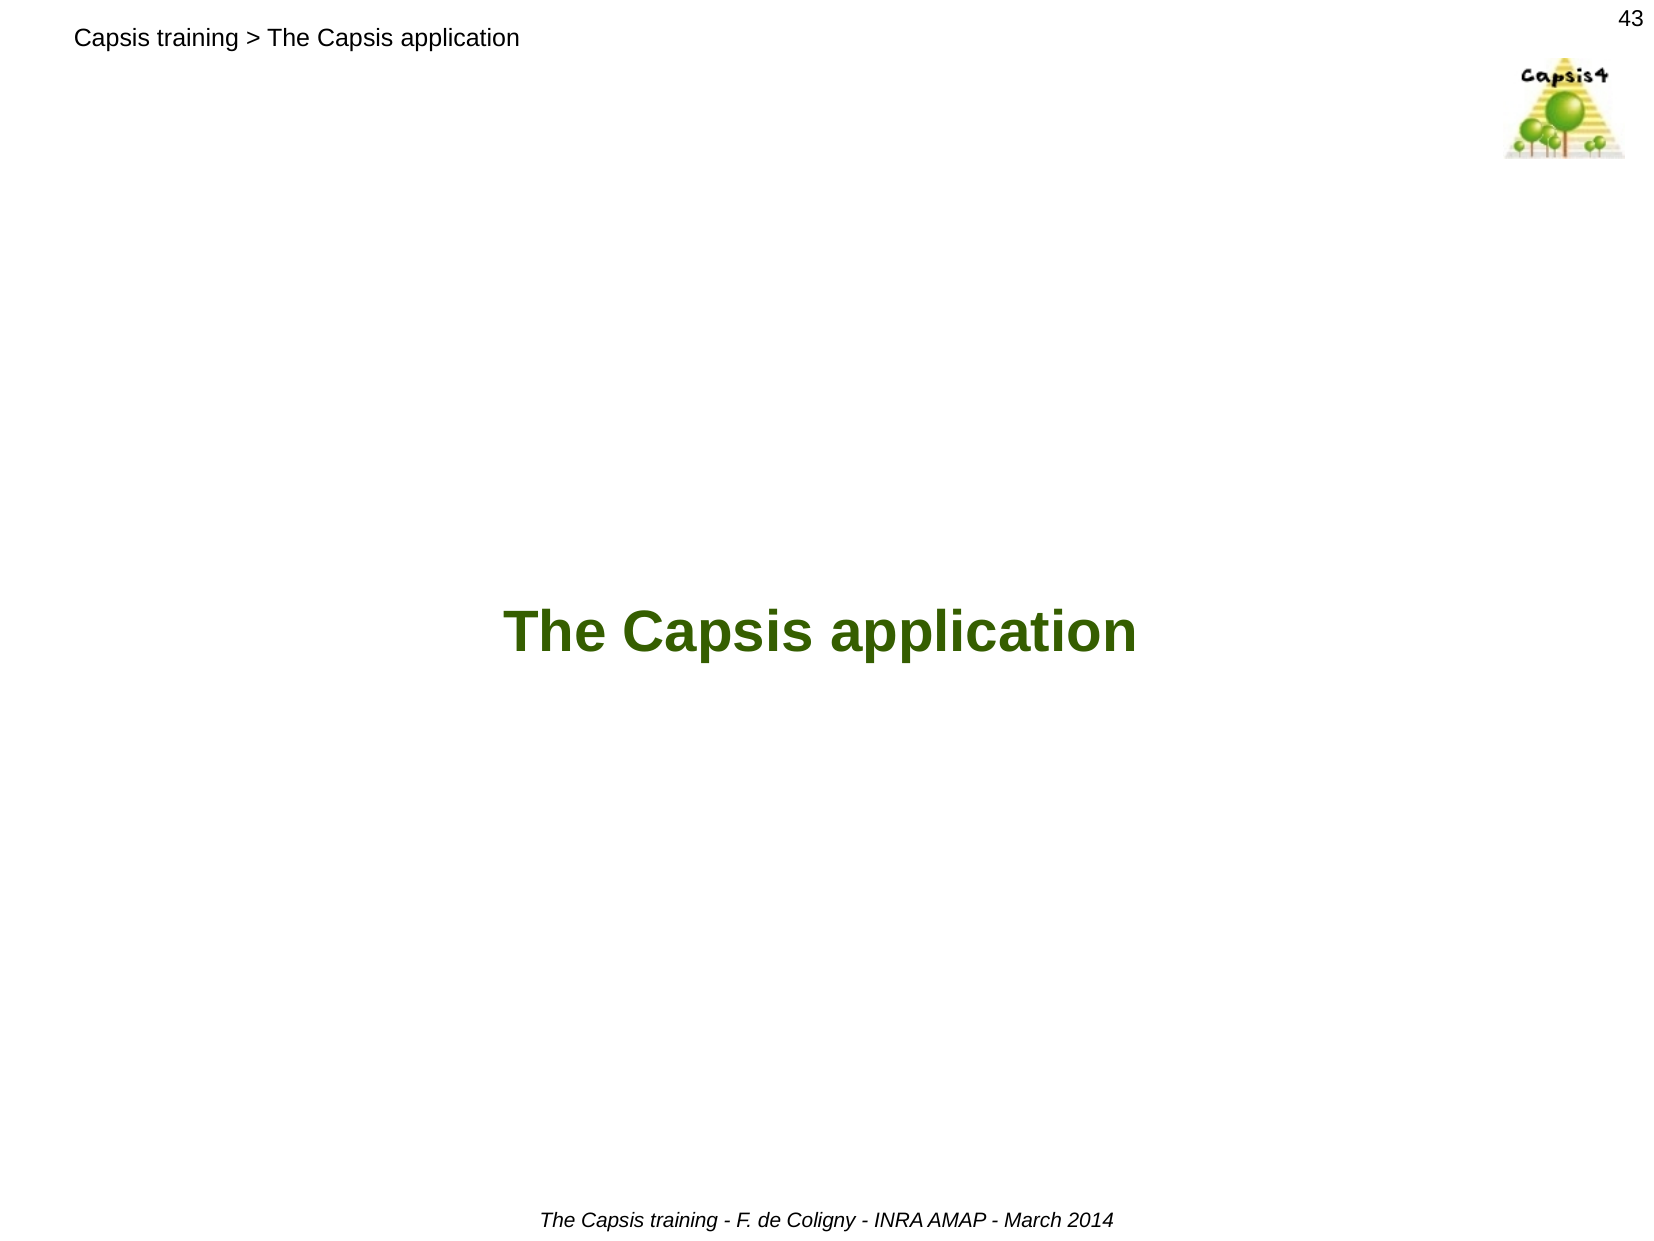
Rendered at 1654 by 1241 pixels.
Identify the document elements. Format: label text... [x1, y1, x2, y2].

picture [1503, 58, 1625, 159]
text_box The Capsis training - F. de Coligny - INRA AMAP - March 2014 [0, 1201, 1654, 1241]
text_box Capsis training > The Capsis application [59, 16, 1004, 60]
text_box The Capsis application [236, 591, 1406, 672]
